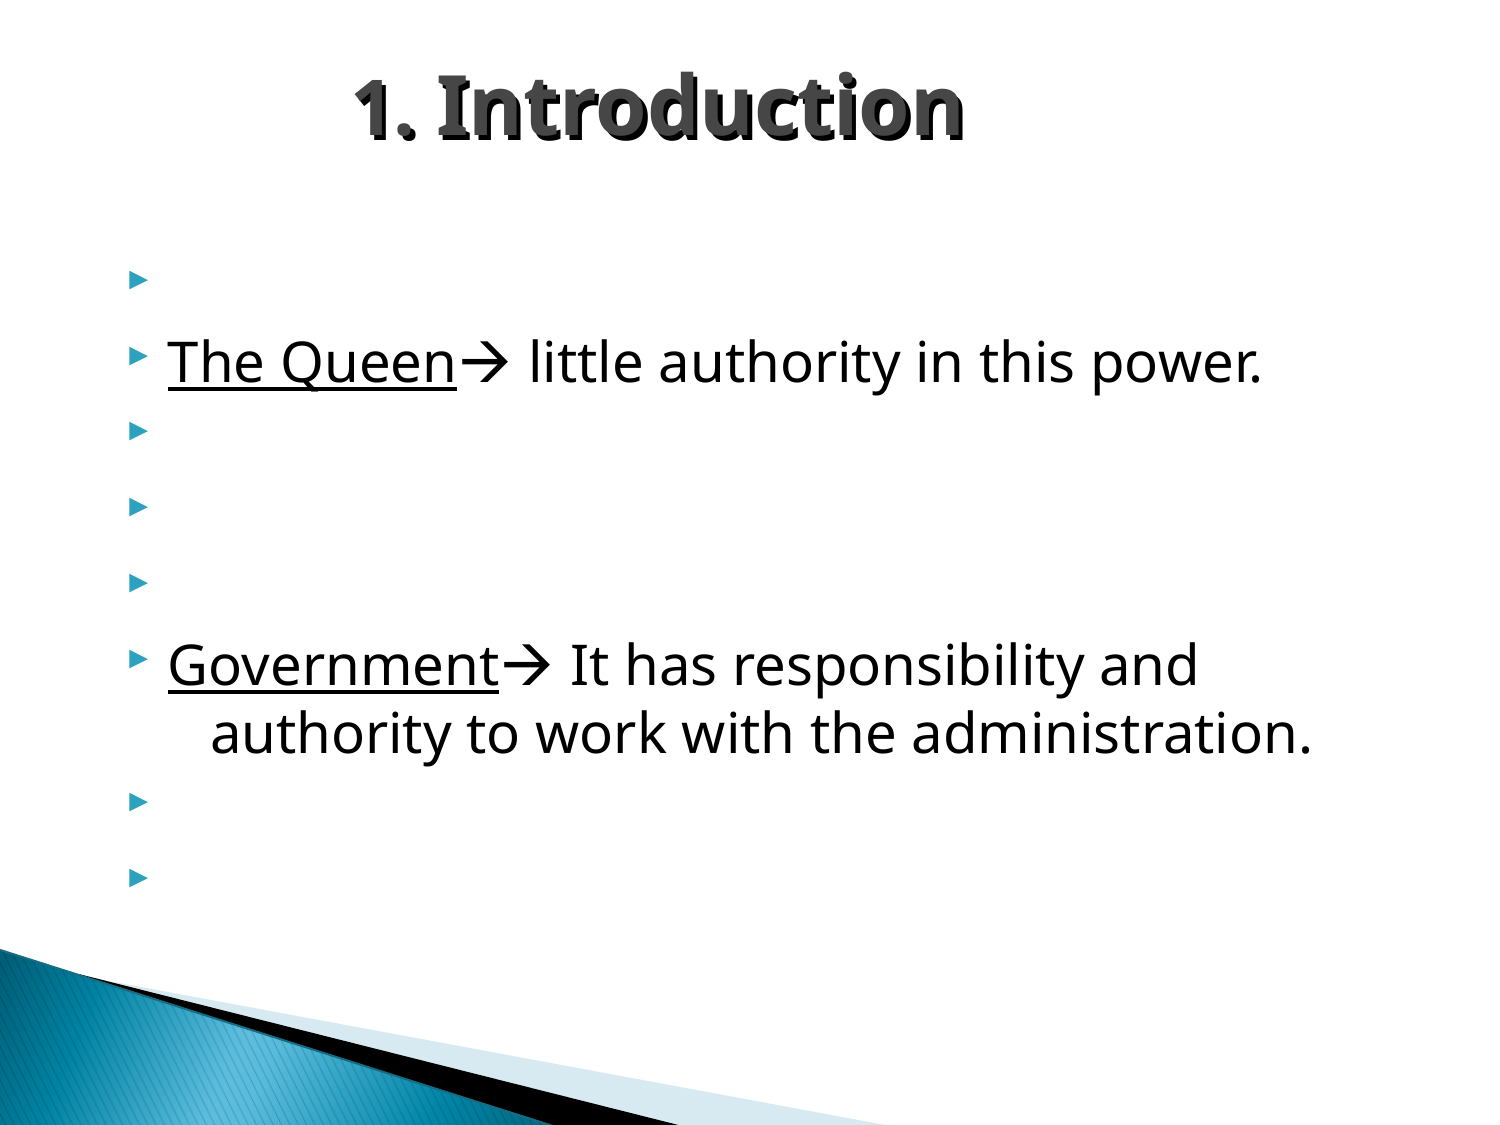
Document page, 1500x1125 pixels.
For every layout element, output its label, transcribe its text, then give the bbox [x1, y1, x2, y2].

title 1. Introduction [75, 45, 1426, 233]
list The Queen little authority in this power. Government It has responsibility and authority to work with the administration. [75, 243, 1426, 986]
